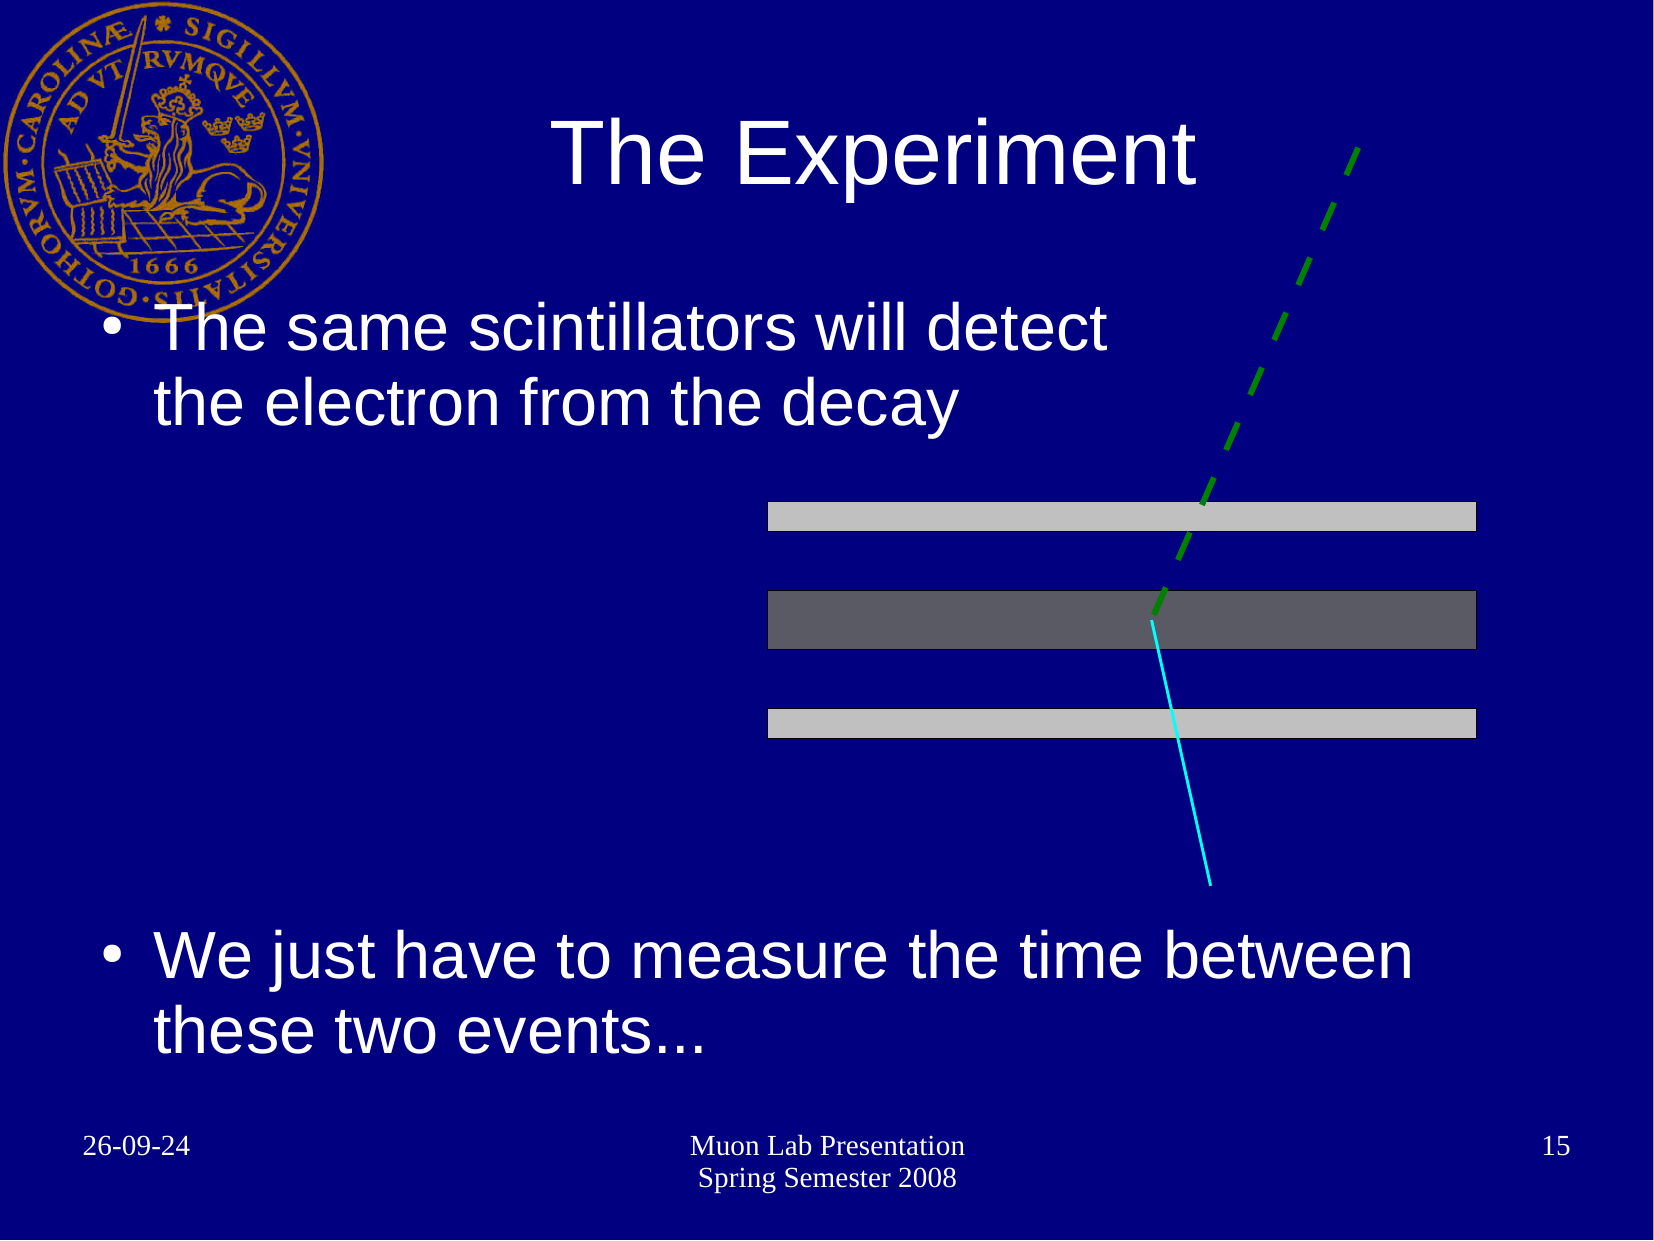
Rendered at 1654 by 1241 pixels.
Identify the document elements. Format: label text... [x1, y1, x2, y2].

text_box [767, 590, 1477, 650]
list The same scintillators will detect the electron from the decay We just have to measure the time between these two events... [82, 290, 1571, 1109]
text_box [767, 708, 1176, 739]
text_box [767, 501, 1477, 532]
title The Experiment [177, 49, 1571, 257]
picture [0, 0, 325, 325]
text_box [1173, 708, 1477, 739]
